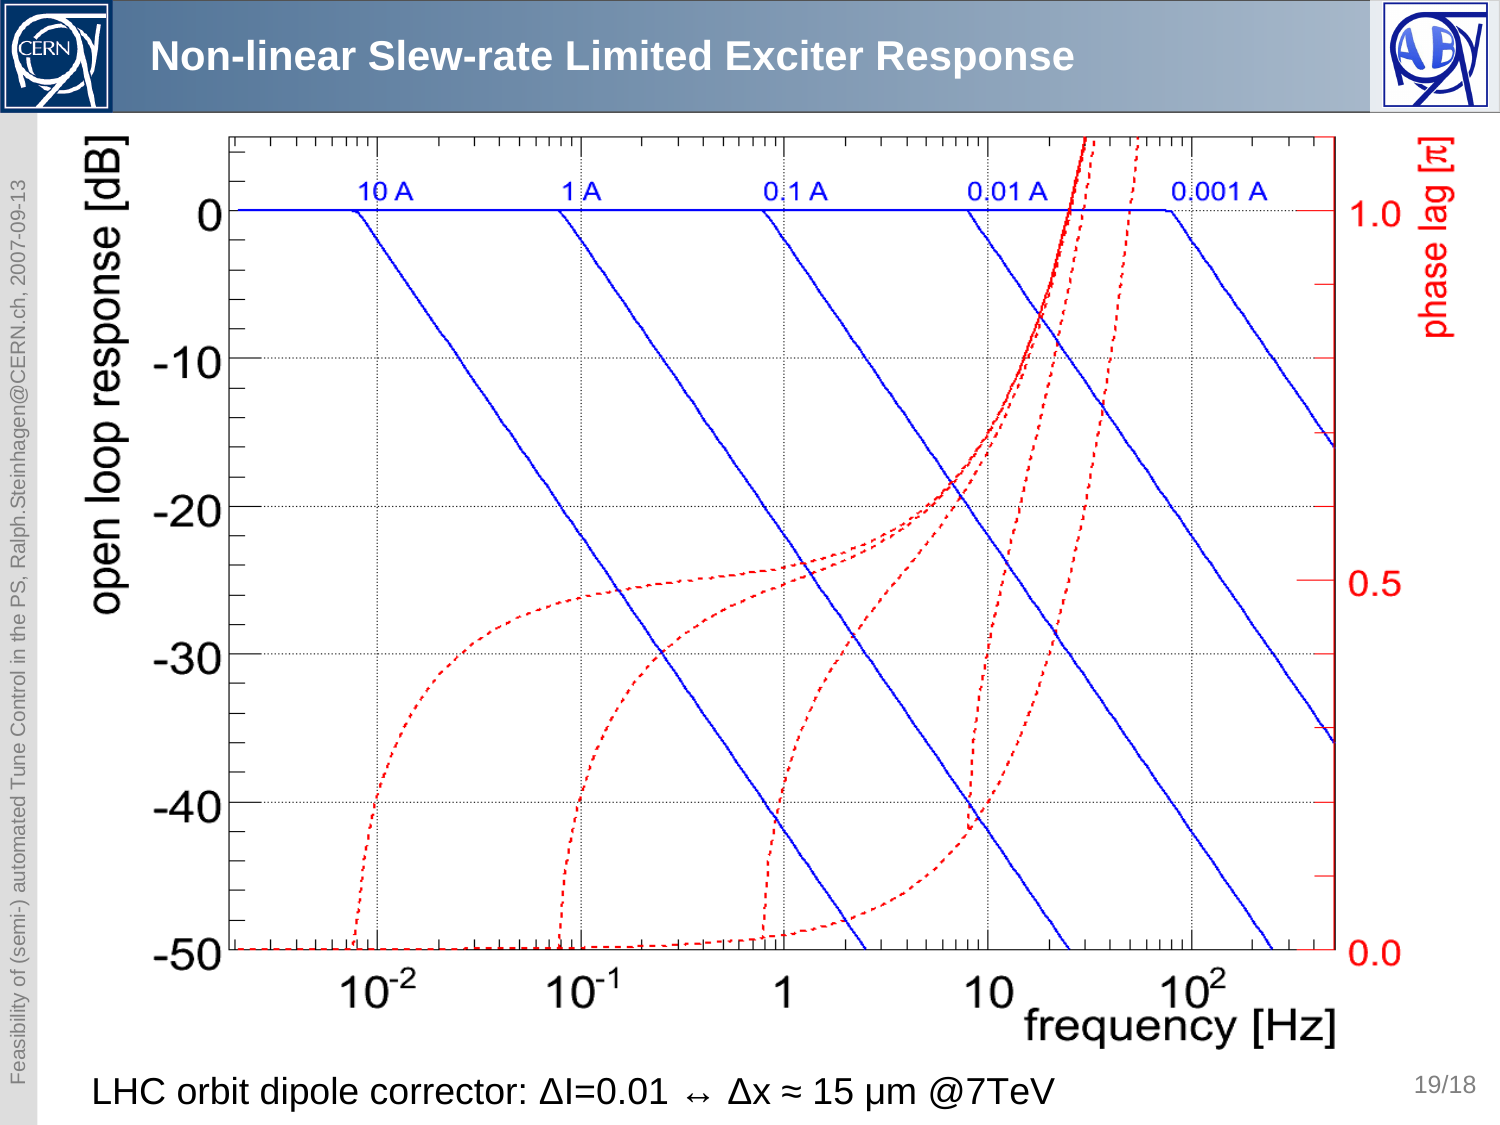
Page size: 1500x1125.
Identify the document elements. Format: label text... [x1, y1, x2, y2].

title Non-linear Slew-rate Limited Exciter Response [150, 7, 1201, 106]
picture [59, 118, 1477, 1063]
picture [1382, 1, 1489, 108]
text_box LHC orbit dipole corrector: ΔI=0.01 ↔ Δx ≈ 15 μm @7TeV [76, 1062, 1071, 1120]
picture [0, 0, 113, 113]
